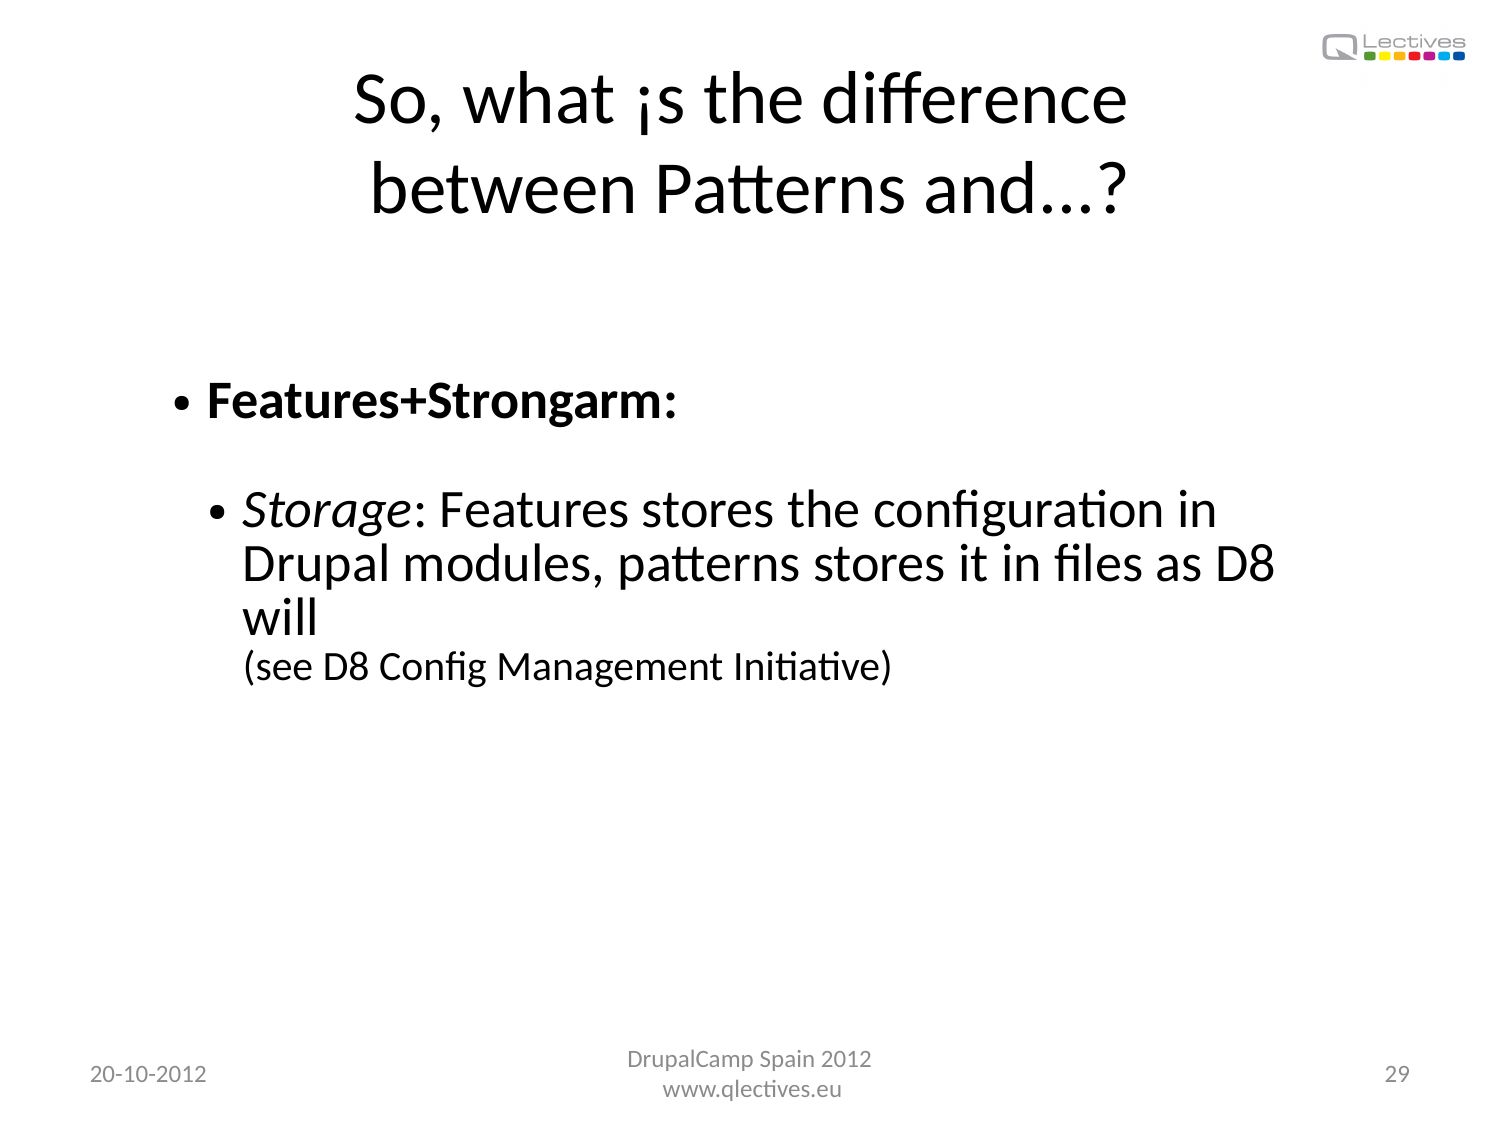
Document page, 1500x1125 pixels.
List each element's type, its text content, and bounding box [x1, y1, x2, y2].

text_box Features+Strongarm: Storage: Features stores the configuration in Drupal modules, patterns stores it in files as D8 will (see D8 Config Management Initiative) [157, 370, 1357, 812]
text_box So, what ¡s the difference between Patterns and...? [75, 45, 1425, 233]
picture [1288, 9, 1500, 90]
text_box <number> [1074, 1042, 1425, 1103]
text_box 20-10-2012 [74, 1042, 425, 1103]
text_box DrupalCamp Spain 2012 www.qlectives.eu [512, 1042, 988, 1103]
